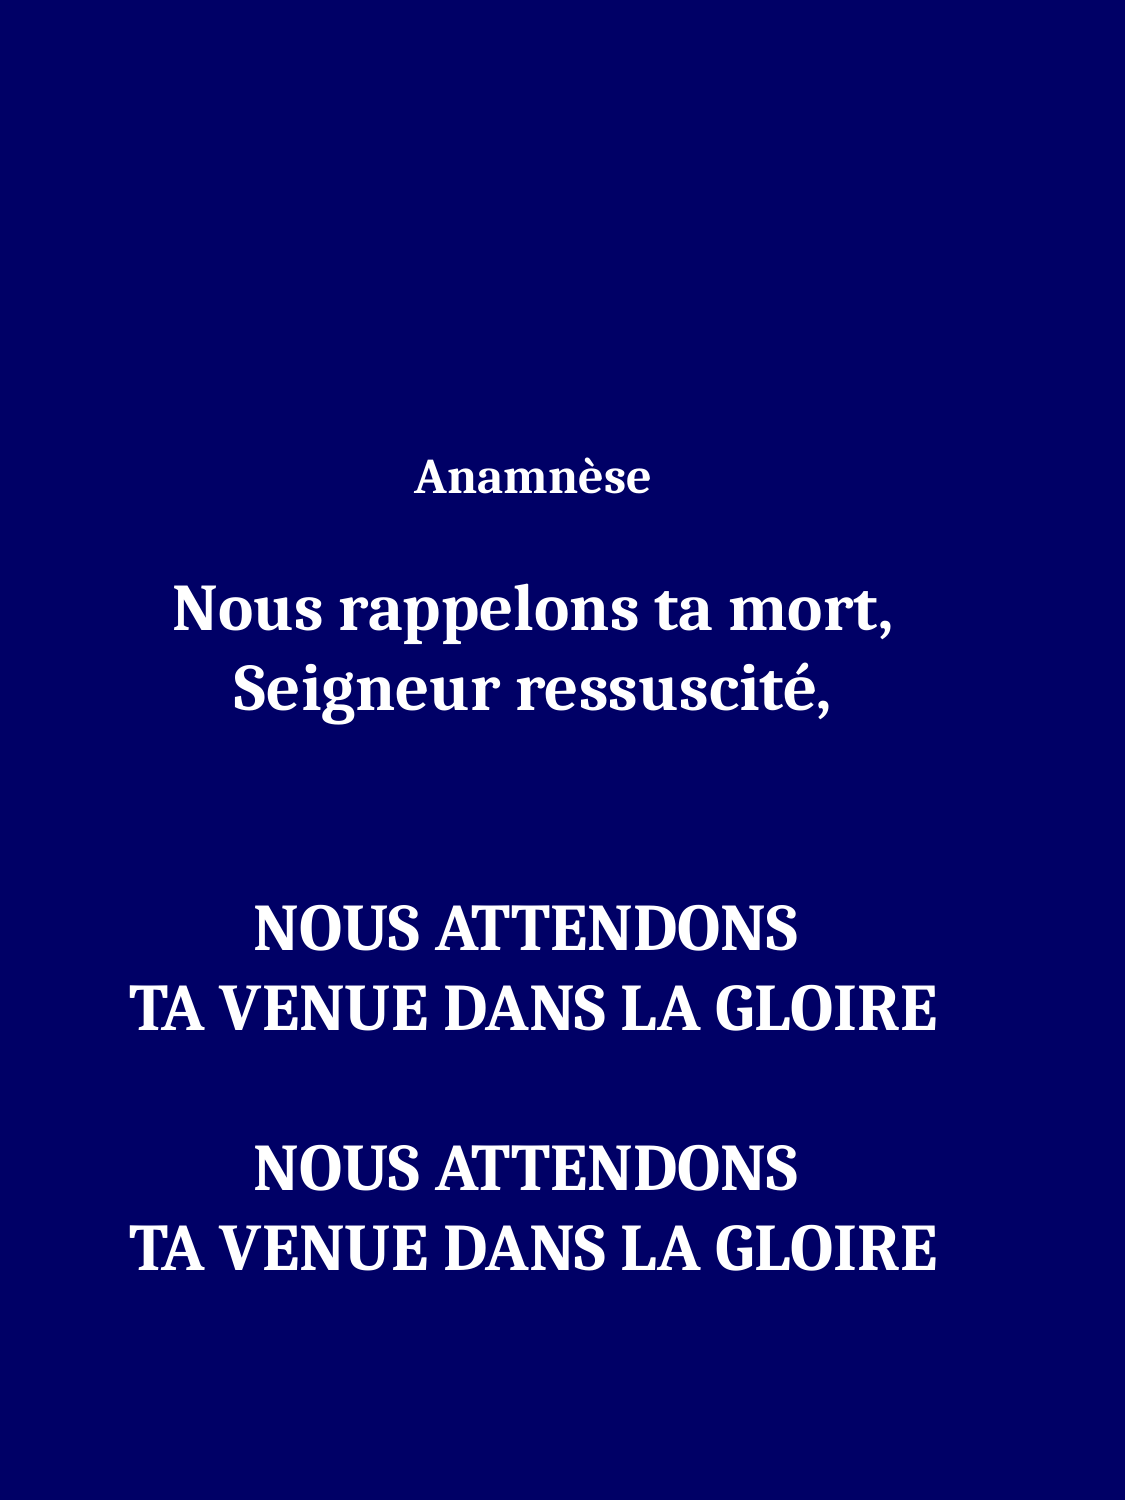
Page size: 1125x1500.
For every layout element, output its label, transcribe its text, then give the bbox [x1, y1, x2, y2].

text_box Anamnèse Nous rappelons ta mort, Seigneur ressuscité, NOUS ATTENDONS TA VENUE DANS LA GLOIRE NOUS ATTENDONS TA VENUE DANS LA GLOIRE [0, 436, 1075, 1291]
